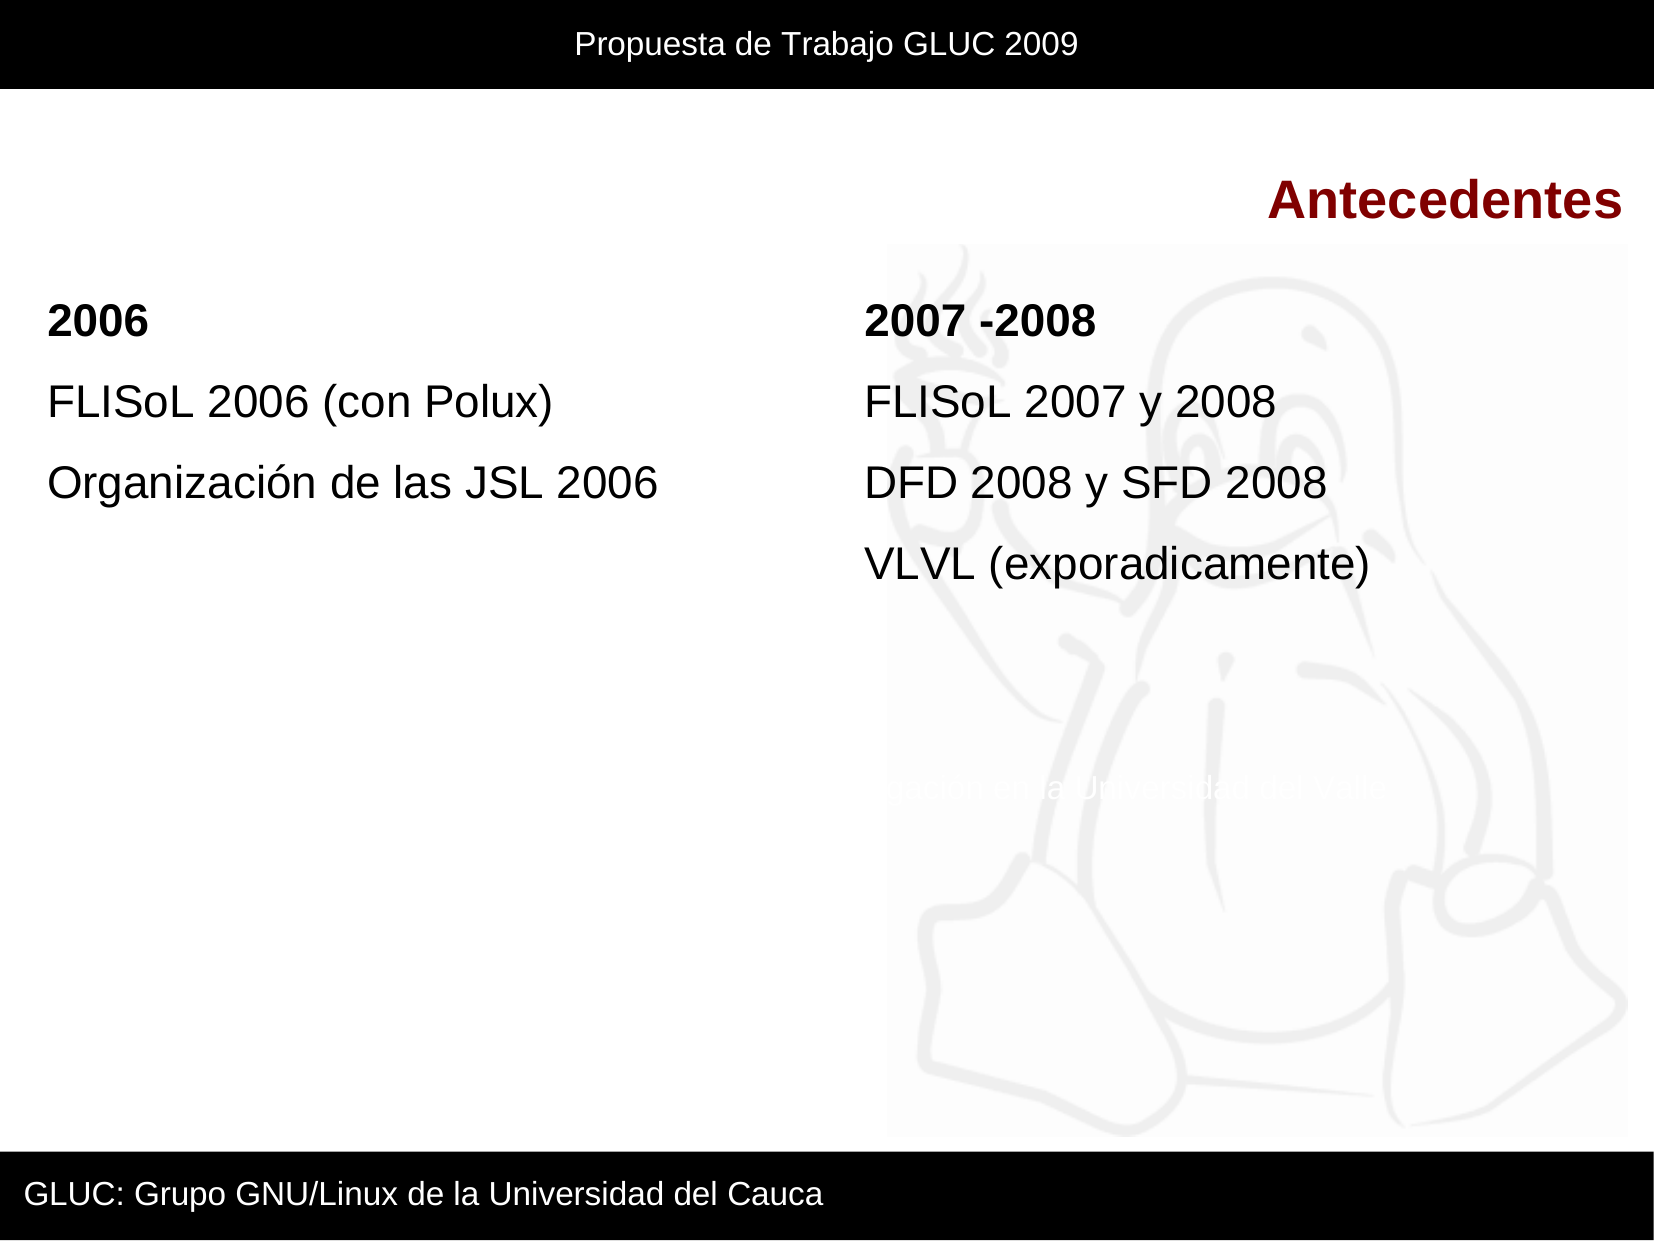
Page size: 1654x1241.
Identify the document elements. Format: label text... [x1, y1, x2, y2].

title Antecedentes [147, 147, 1625, 252]
list 2007 -2008 FLISoL 2007 y 2008 DFD 2008 y SFD 2008 VLVL (exporadicamente) [846, 295, 1625, 1122]
list 2006 FLISoL 2006 (con Polux) Organización de las JSL 2006 [29, 295, 808, 1122]
picture [887, 244, 1628, 1137]
